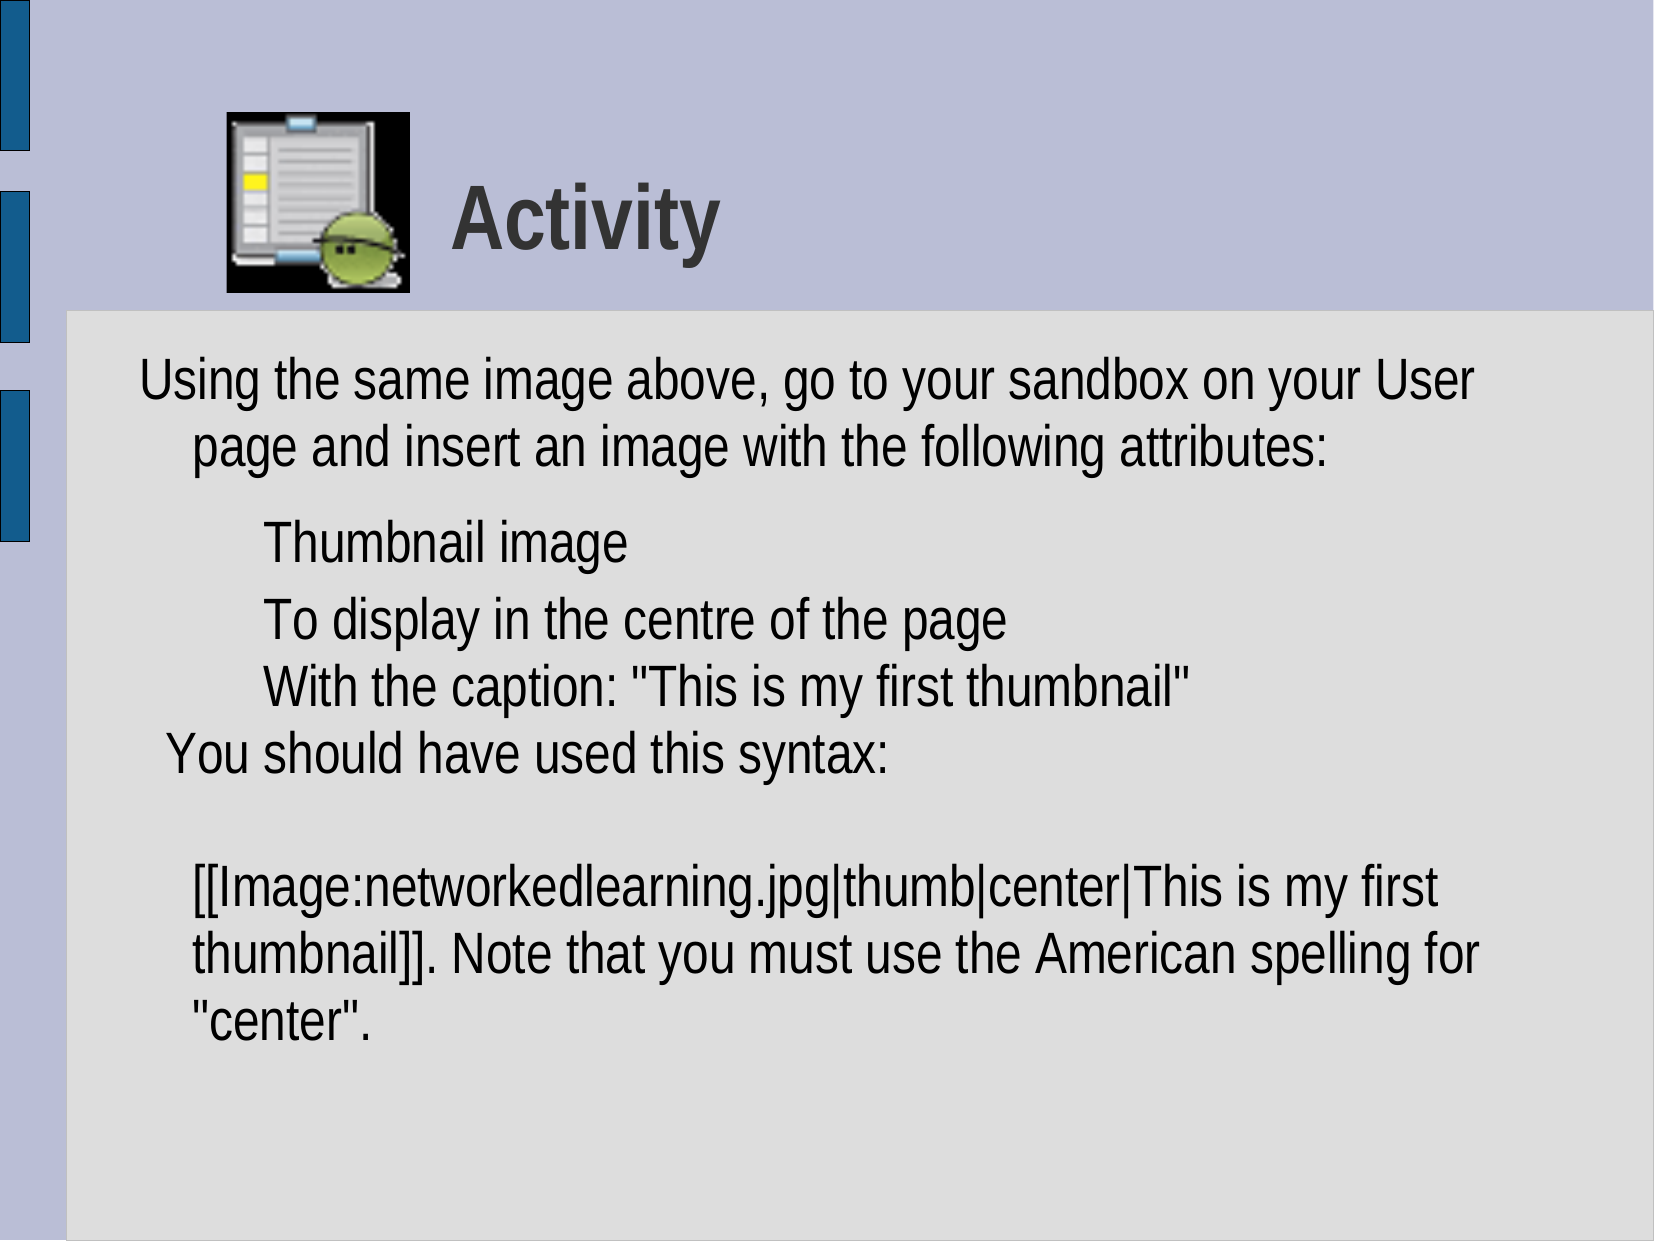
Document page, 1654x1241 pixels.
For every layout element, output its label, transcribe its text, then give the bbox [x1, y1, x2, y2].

title Activity [450, 112, 1497, 320]
picture [226, 112, 413, 301]
list Using the same image above, go to your sandbox on your User page and insert an image with the following attributes: Thumbnail image To display in the centre of the page With the caption: "This is my first thumbnail" You should have used this syntax: [[Image:networkedlearning.jpg|thumb|center|This is my first thumbnail]]. Note that you must use the American spelling for "center". [121, 344, 1534, 1127]
